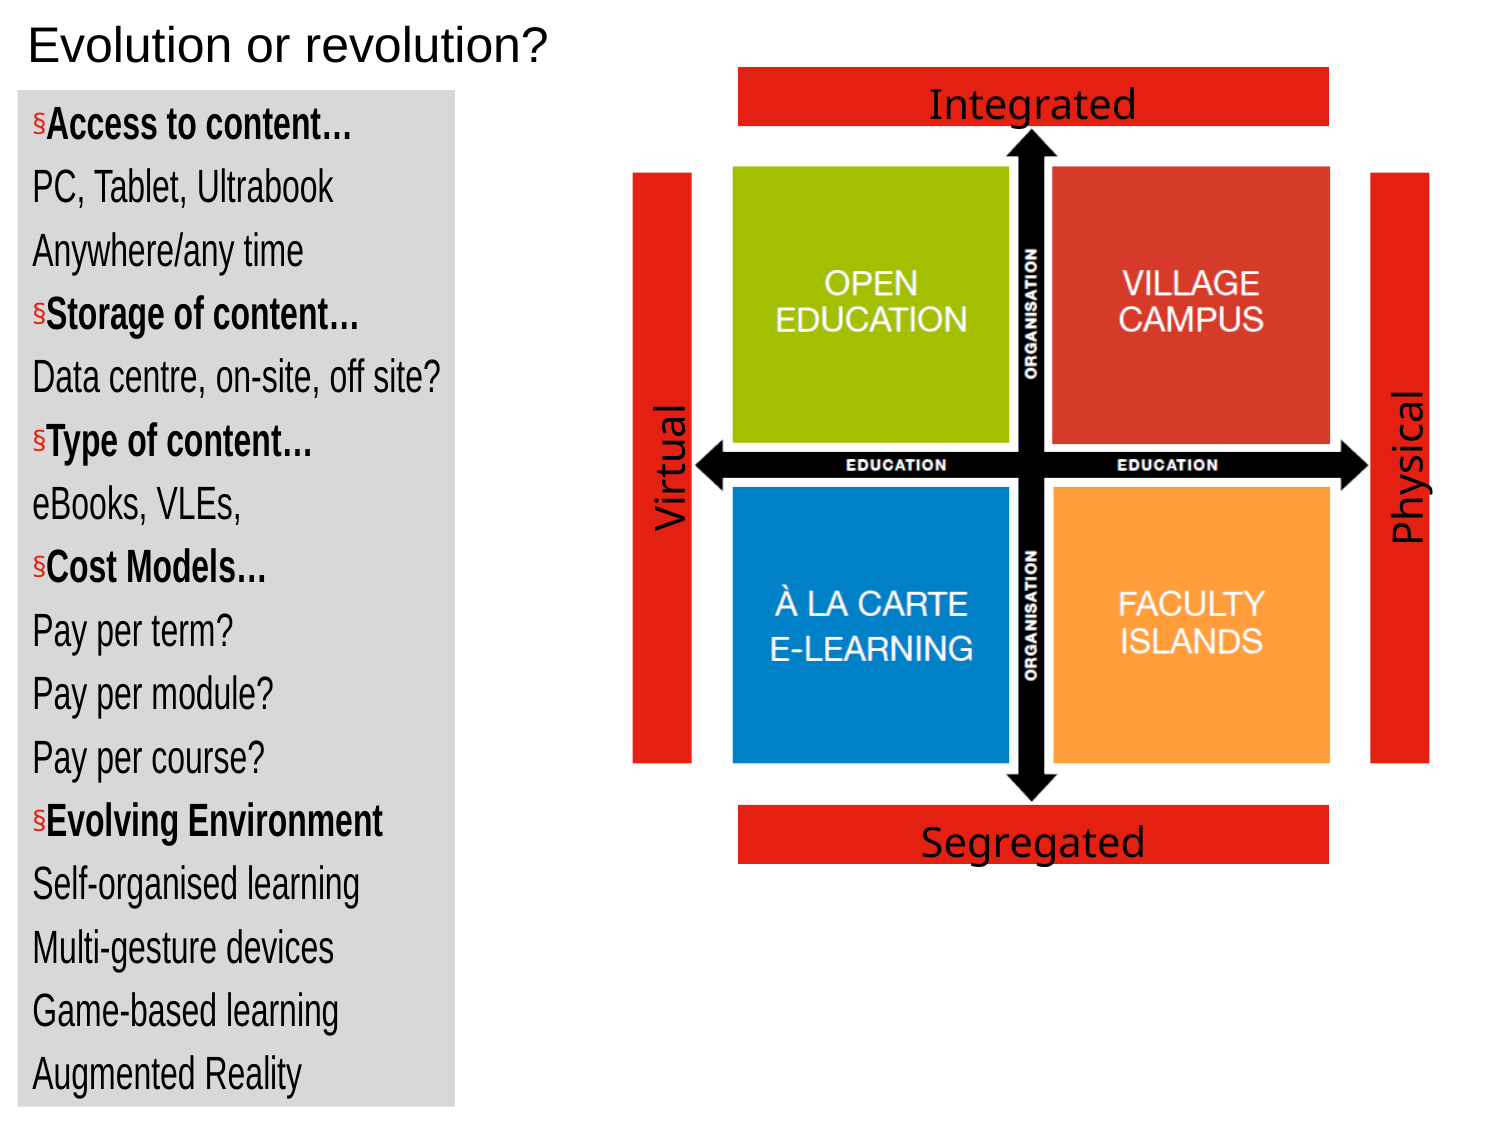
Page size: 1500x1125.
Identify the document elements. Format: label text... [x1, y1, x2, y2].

picture [690, 125, 1373, 805]
text_box Virtual [632, 172, 692, 764]
text_box Evolution or revolution? [12, 13, 1188, 74]
list Access to content… PC, Tablet, Ultrabook Anywhere/any time Storage of content… Data centre, on-site, off site? Type of content… eBooks, VLEs, Cost Models… Pay per term? Pay per module? Pay per course? Evolving Environment Self-organised learning Multi-gesture devices Game-based learning Augmented Reality [17, 90, 455, 1107]
text_box Segregated [738, 804, 1329, 864]
text_box Physical [1370, 172, 1430, 764]
text_box Integrated [738, 67, 1329, 127]
